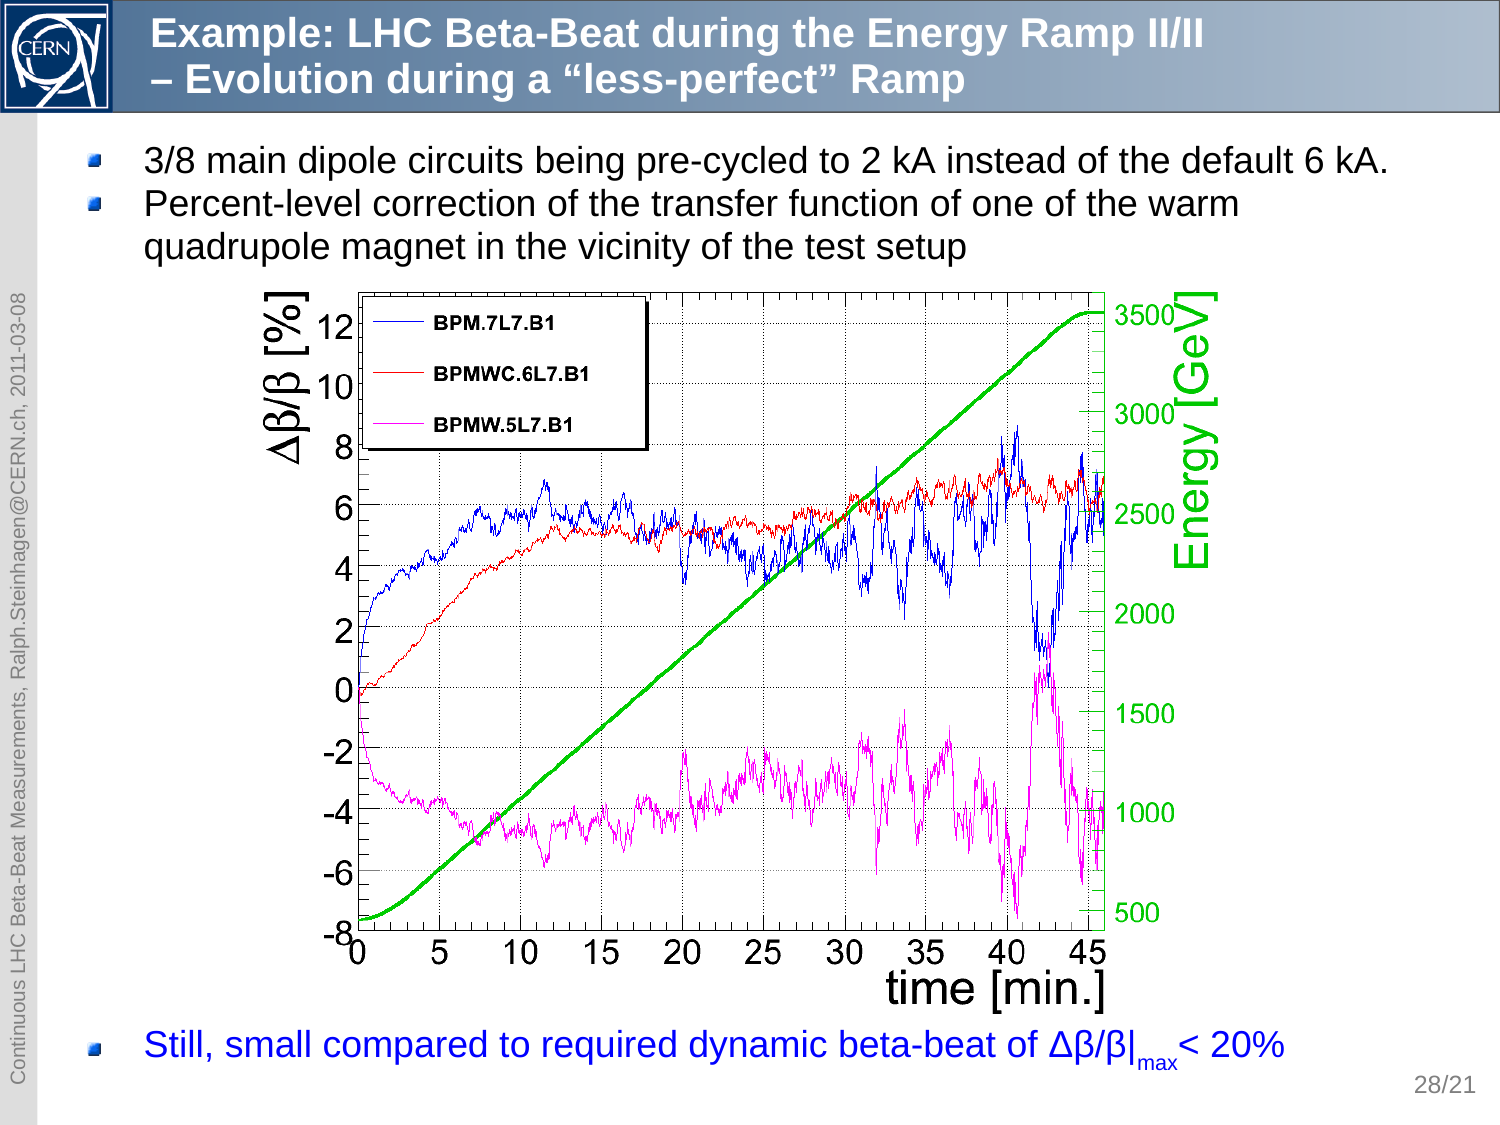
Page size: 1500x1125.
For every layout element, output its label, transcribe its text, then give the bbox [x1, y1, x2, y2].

picture [0, 0, 113, 113]
list 3/8 main dipole circuits being pre-cycled to 2 kA instead of the default 6 kA. Percent-level correction of the transfer function of one of the warm quadrupole magnet in the vicinity of the test setup Still, small compared to required dynamic beta-beat of Δβ/β|max< 20% [87, 137, 1438, 1075]
title Example: LHC Beta-Beat during the Energy Ramp II/II – Evolution during a “less-perfect” Ramp [150, 7, 1447, 106]
picture [262, 277, 1219, 1019]
